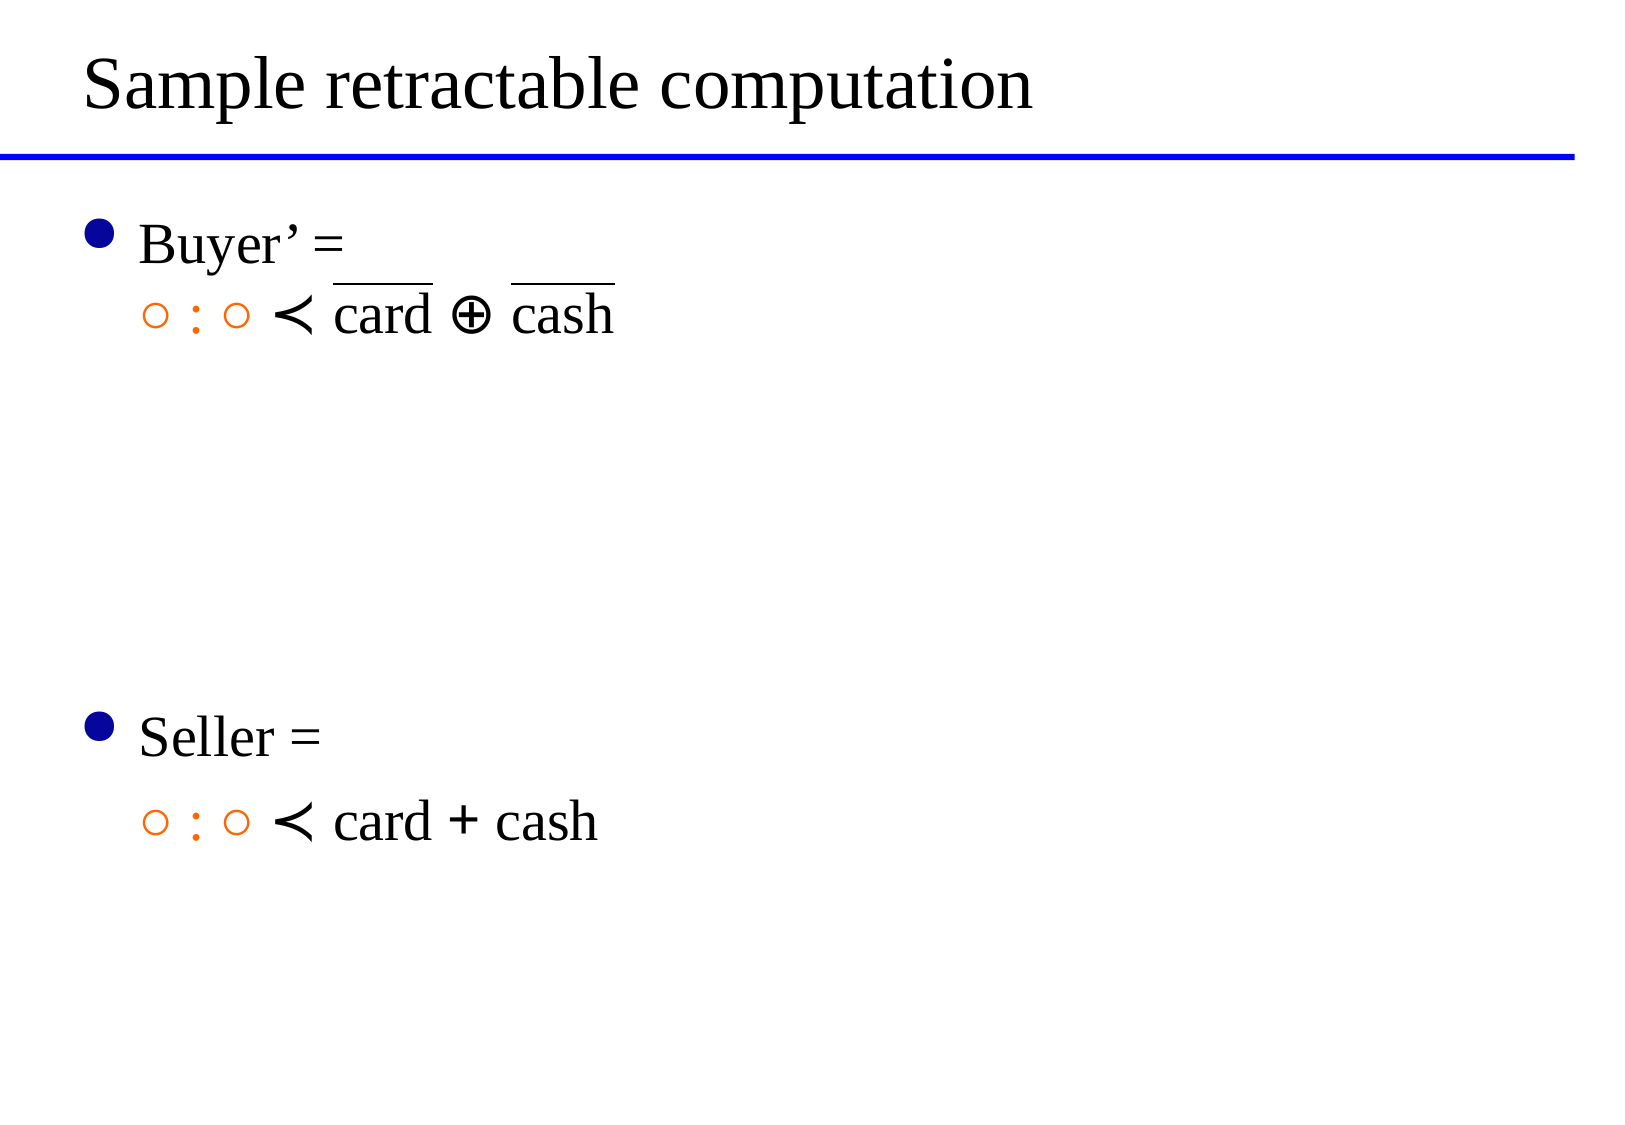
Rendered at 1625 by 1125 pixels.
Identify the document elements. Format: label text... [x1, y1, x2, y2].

title Sample retractable computation [67, 27, 1544, 131]
list Buyer’ = ○ : ○ ≺ card ⊕ cash Seller = ○ : ○ ≺ card + cash [67, 198, 1478, 1061]
